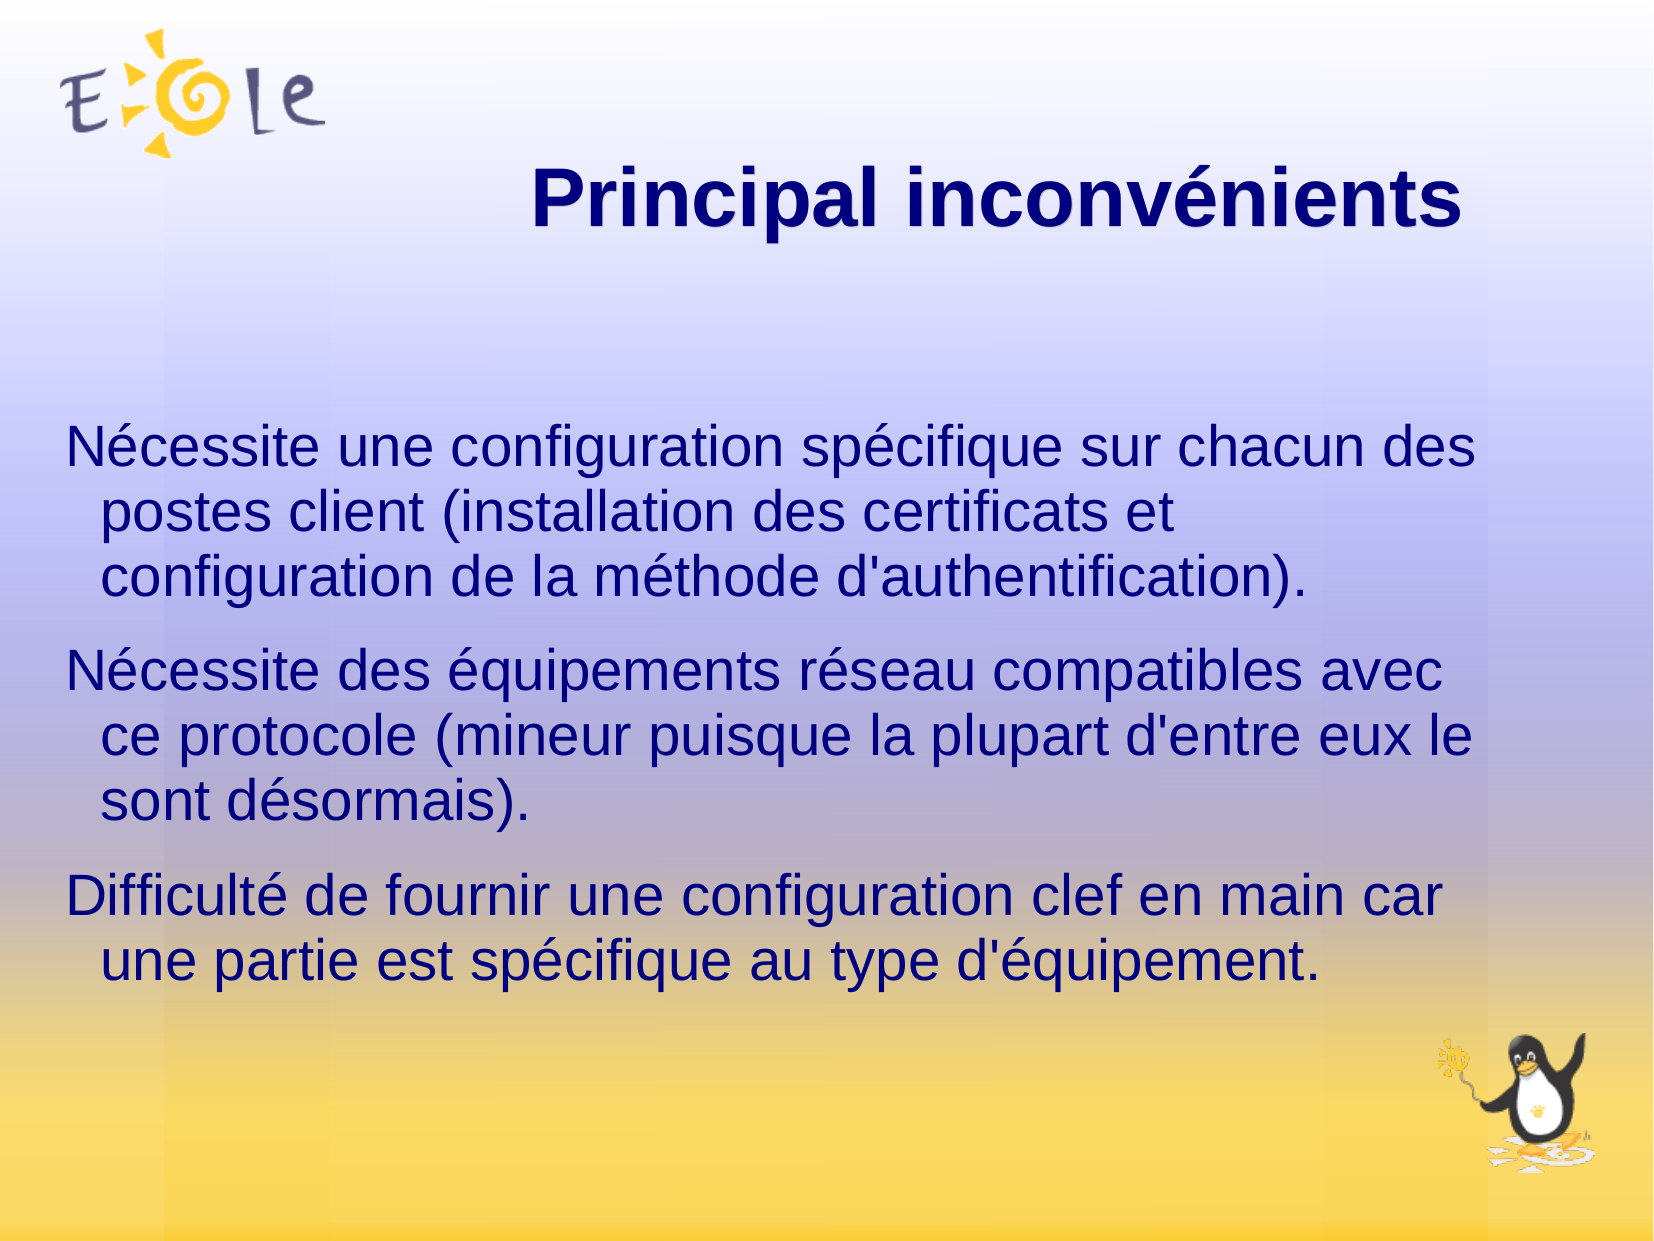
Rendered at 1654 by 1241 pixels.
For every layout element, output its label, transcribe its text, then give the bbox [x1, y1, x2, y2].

list Nécessite une configuration spécifique sur chacun des postes client (installation des certificats et configuration de la méthode d'authentification). Nécessite des équipements réseau compatibles avec ce protocole (mineur puisque la plupart d'entre eux le sont désormais). Difficulté de fournir une configuration clef en main car une partie est spécifique au type d'équipement. [29, 413, 1518, 1232]
picture [0, 0, 1654, 1241]
text_box Principal inconvénients [515, 143, 1480, 266]
